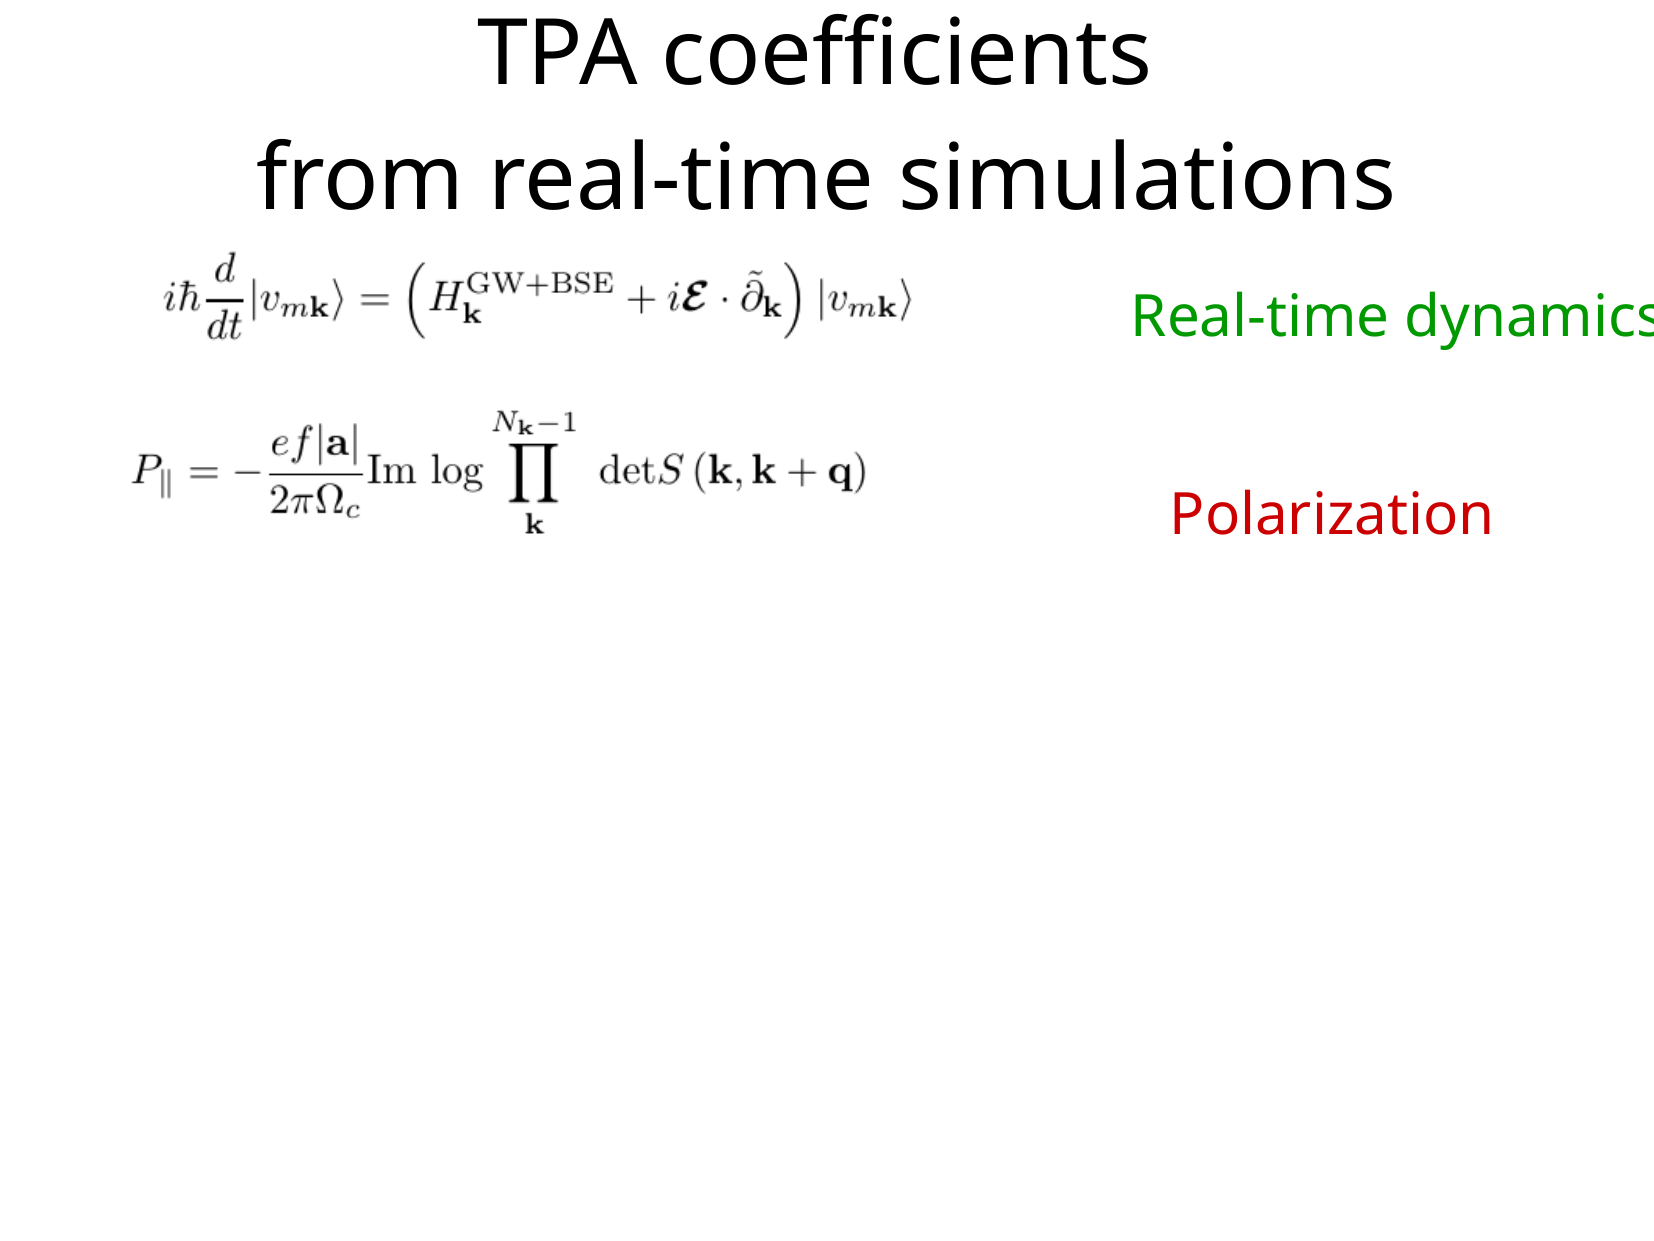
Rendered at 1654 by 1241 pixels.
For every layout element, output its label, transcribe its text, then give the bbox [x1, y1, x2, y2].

title TPA coefficients from real-time simulations [82, 0, 1571, 225]
text_box Real-time dynamics [1072, 240, 1654, 350]
picture [150, 239, 916, 347]
text_box Polarization [1155, 465, 1516, 556]
picture [113, 389, 871, 551]
